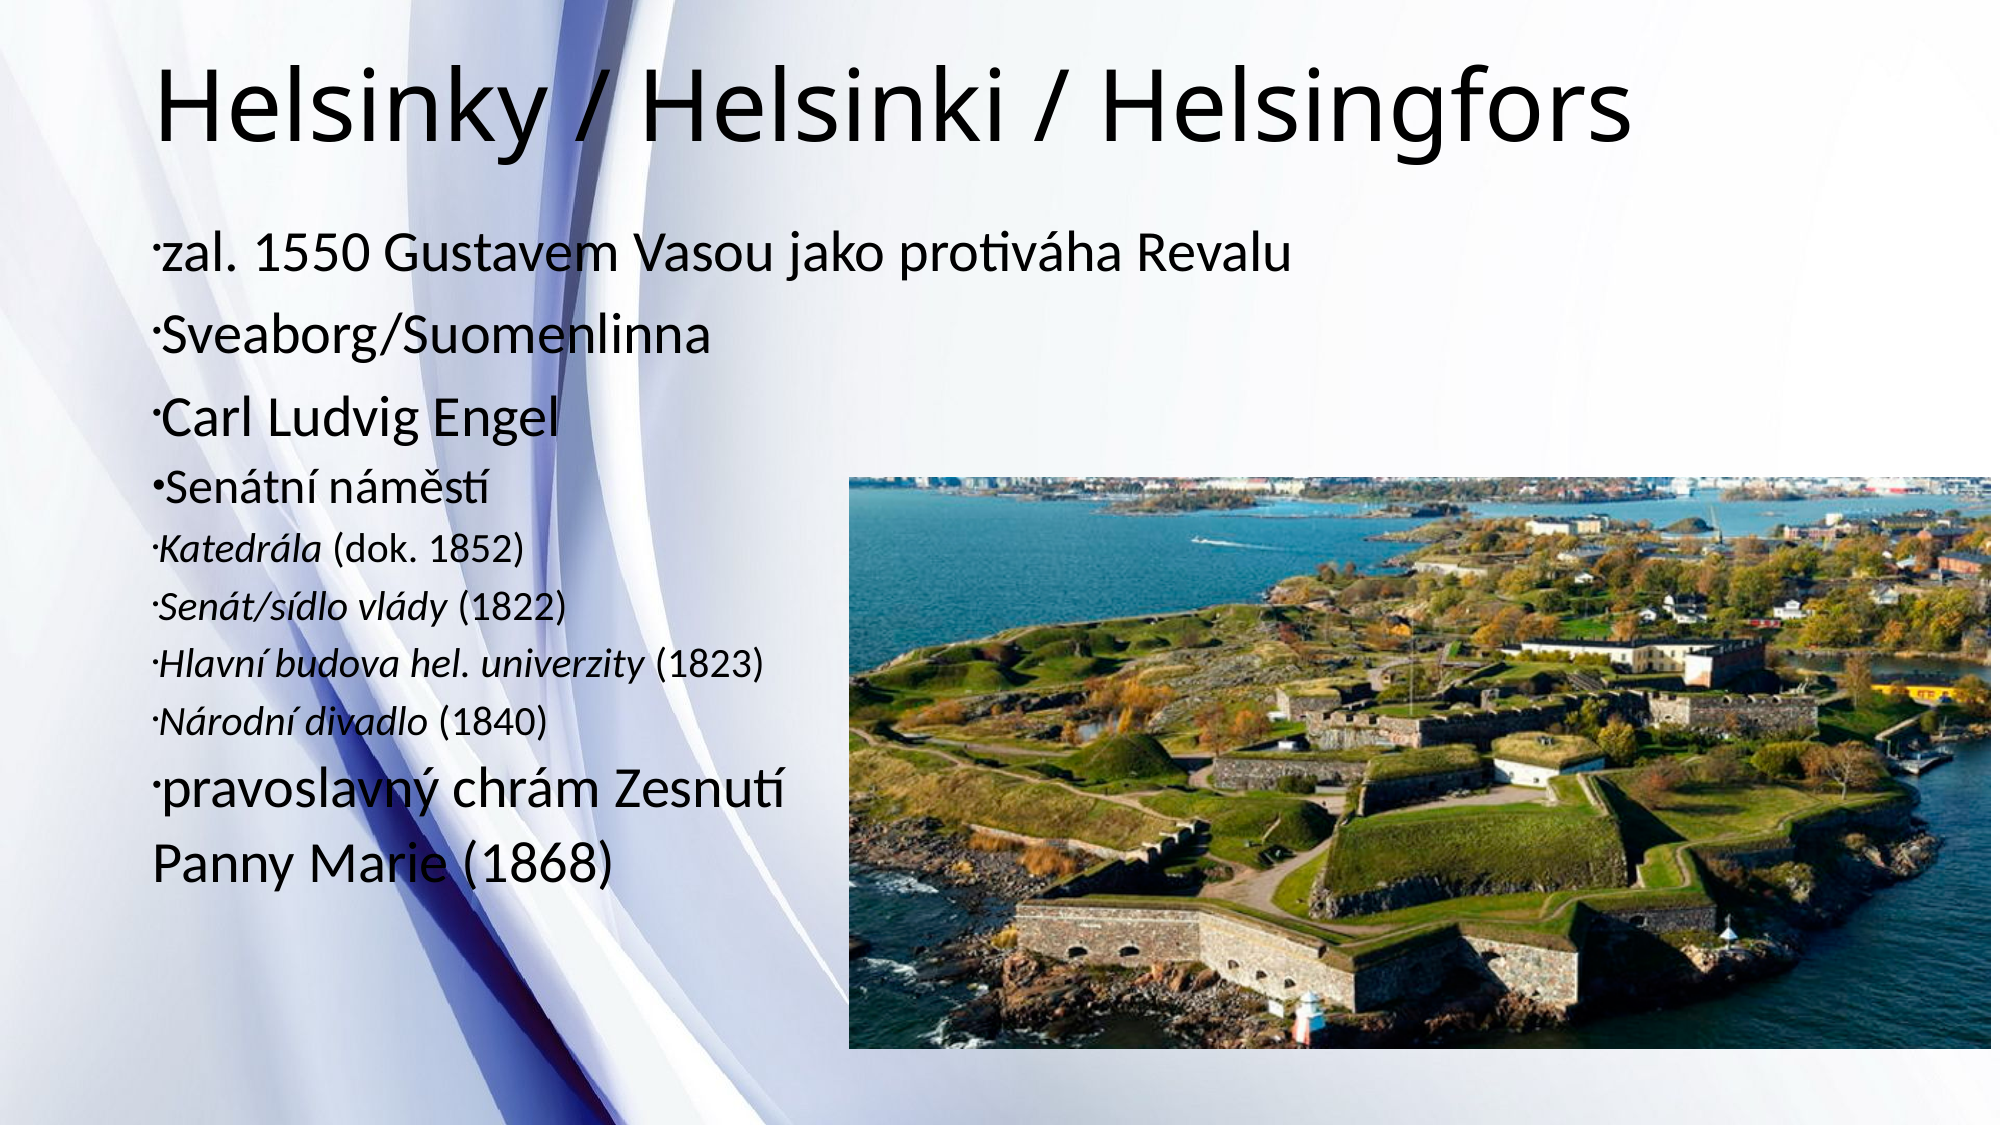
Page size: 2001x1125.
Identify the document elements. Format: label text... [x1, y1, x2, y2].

list zal. 1550 Gustavem Vasou jako protiváha Revalu Sveaborg/Suomenlinna Carl Ludvig Engel Senátní náměstí Katedrála (dok. 1852) Senát/sídlo vlády (1822) Hlavní budova hel. univerzity (1823) Národní divadlo (1840) pravoslavný chrám Zesnutí Panny Marie (1868) [137, 205, 1863, 920]
picture [0, 0, 2000, 1125]
title Helsinky / Helsinki / Helsingfors [137, 47, 1863, 205]
